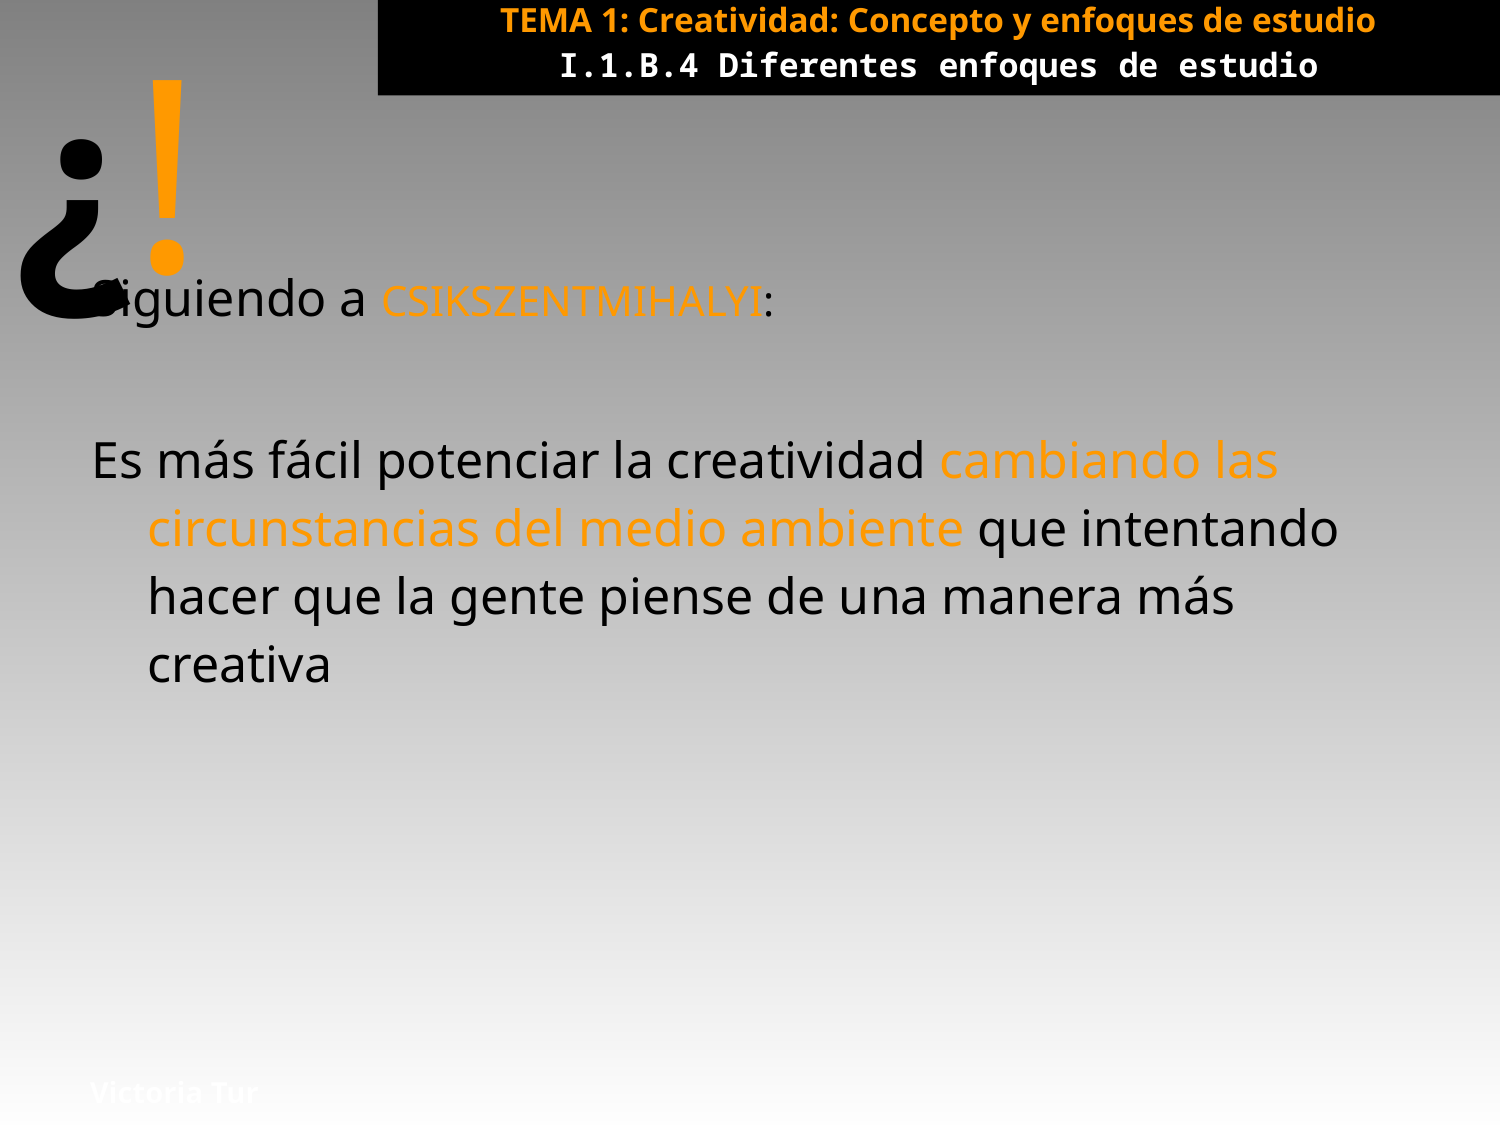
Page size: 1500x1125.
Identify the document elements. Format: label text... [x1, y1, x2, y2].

text_box TEMA 1: Creatividad: Concepto y enfoques de estudio I.1.B.4 Diferentes enfoques de estudio [377, 0, 1500, 96]
list Siguiendo a CSIKSZENTMIHALYI: Es más fácil potenciar la creatividad cambiando las circunstancias del medio ambiente que intentando hacer que la gente piense de una manera más creativa [76, 255, 1427, 998]
